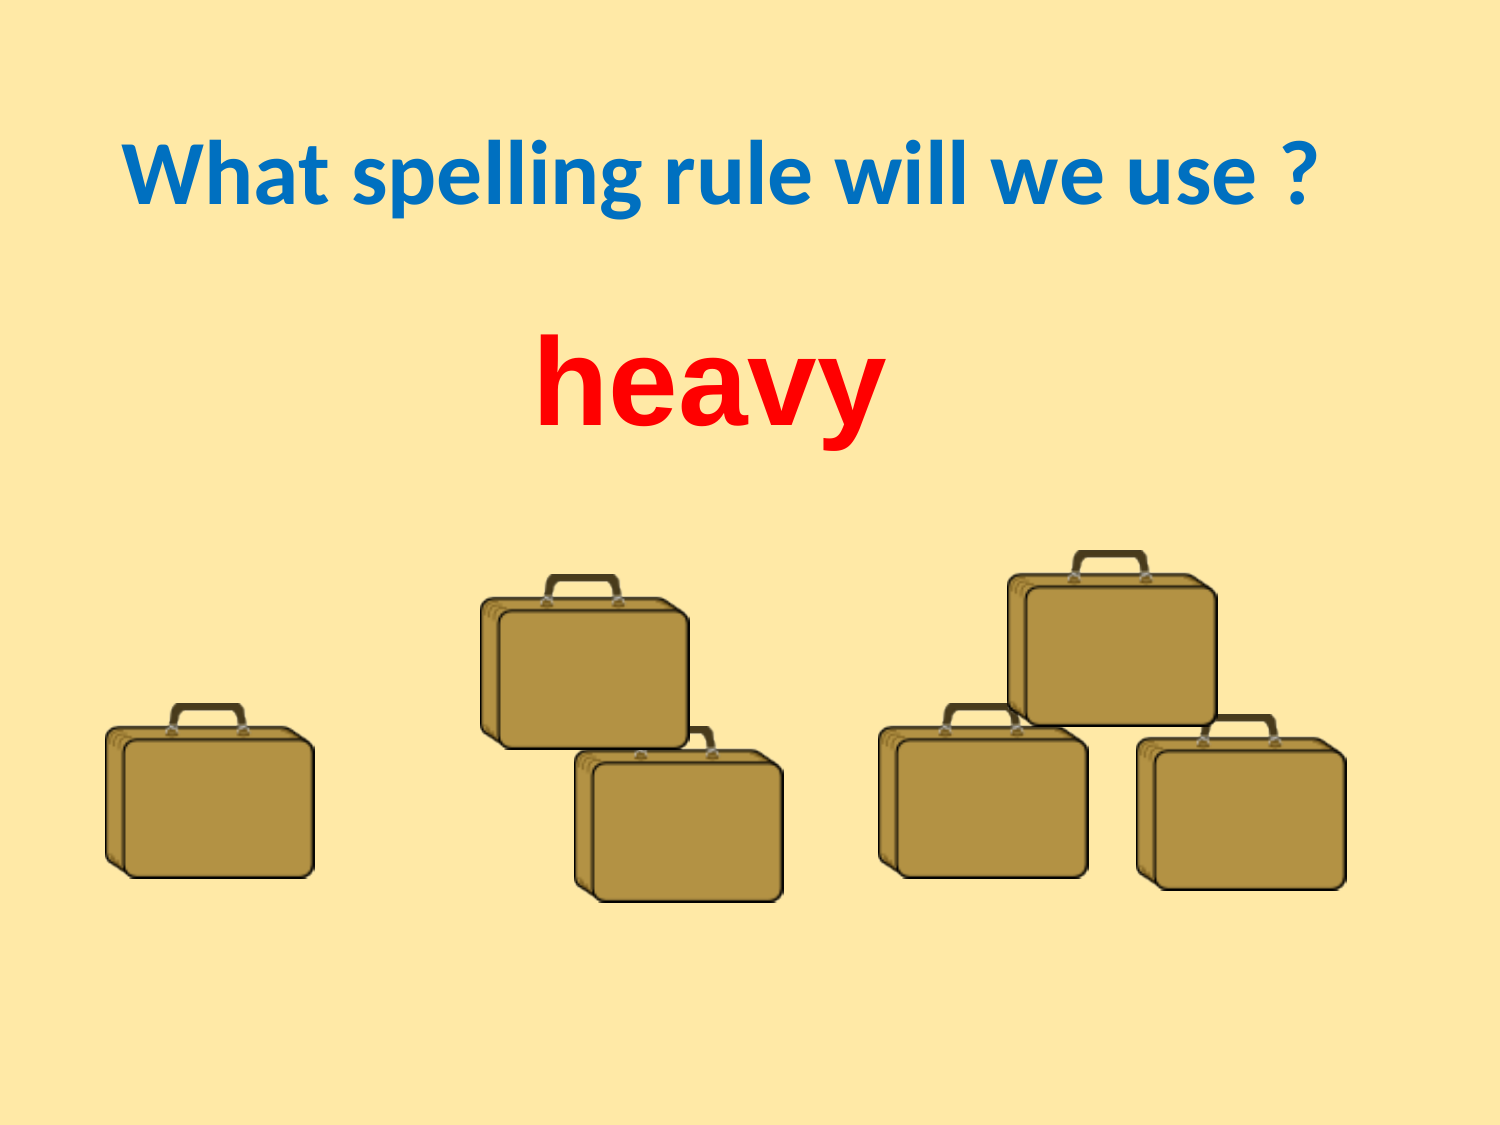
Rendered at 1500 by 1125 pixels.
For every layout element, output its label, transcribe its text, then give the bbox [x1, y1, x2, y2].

text_box heavy [517, 292, 902, 459]
picture [105, 703, 315, 879]
picture [878, 550, 1347, 891]
picture [480, 574, 784, 903]
title What spelling rule will we use ? [46, 105, 1397, 341]
